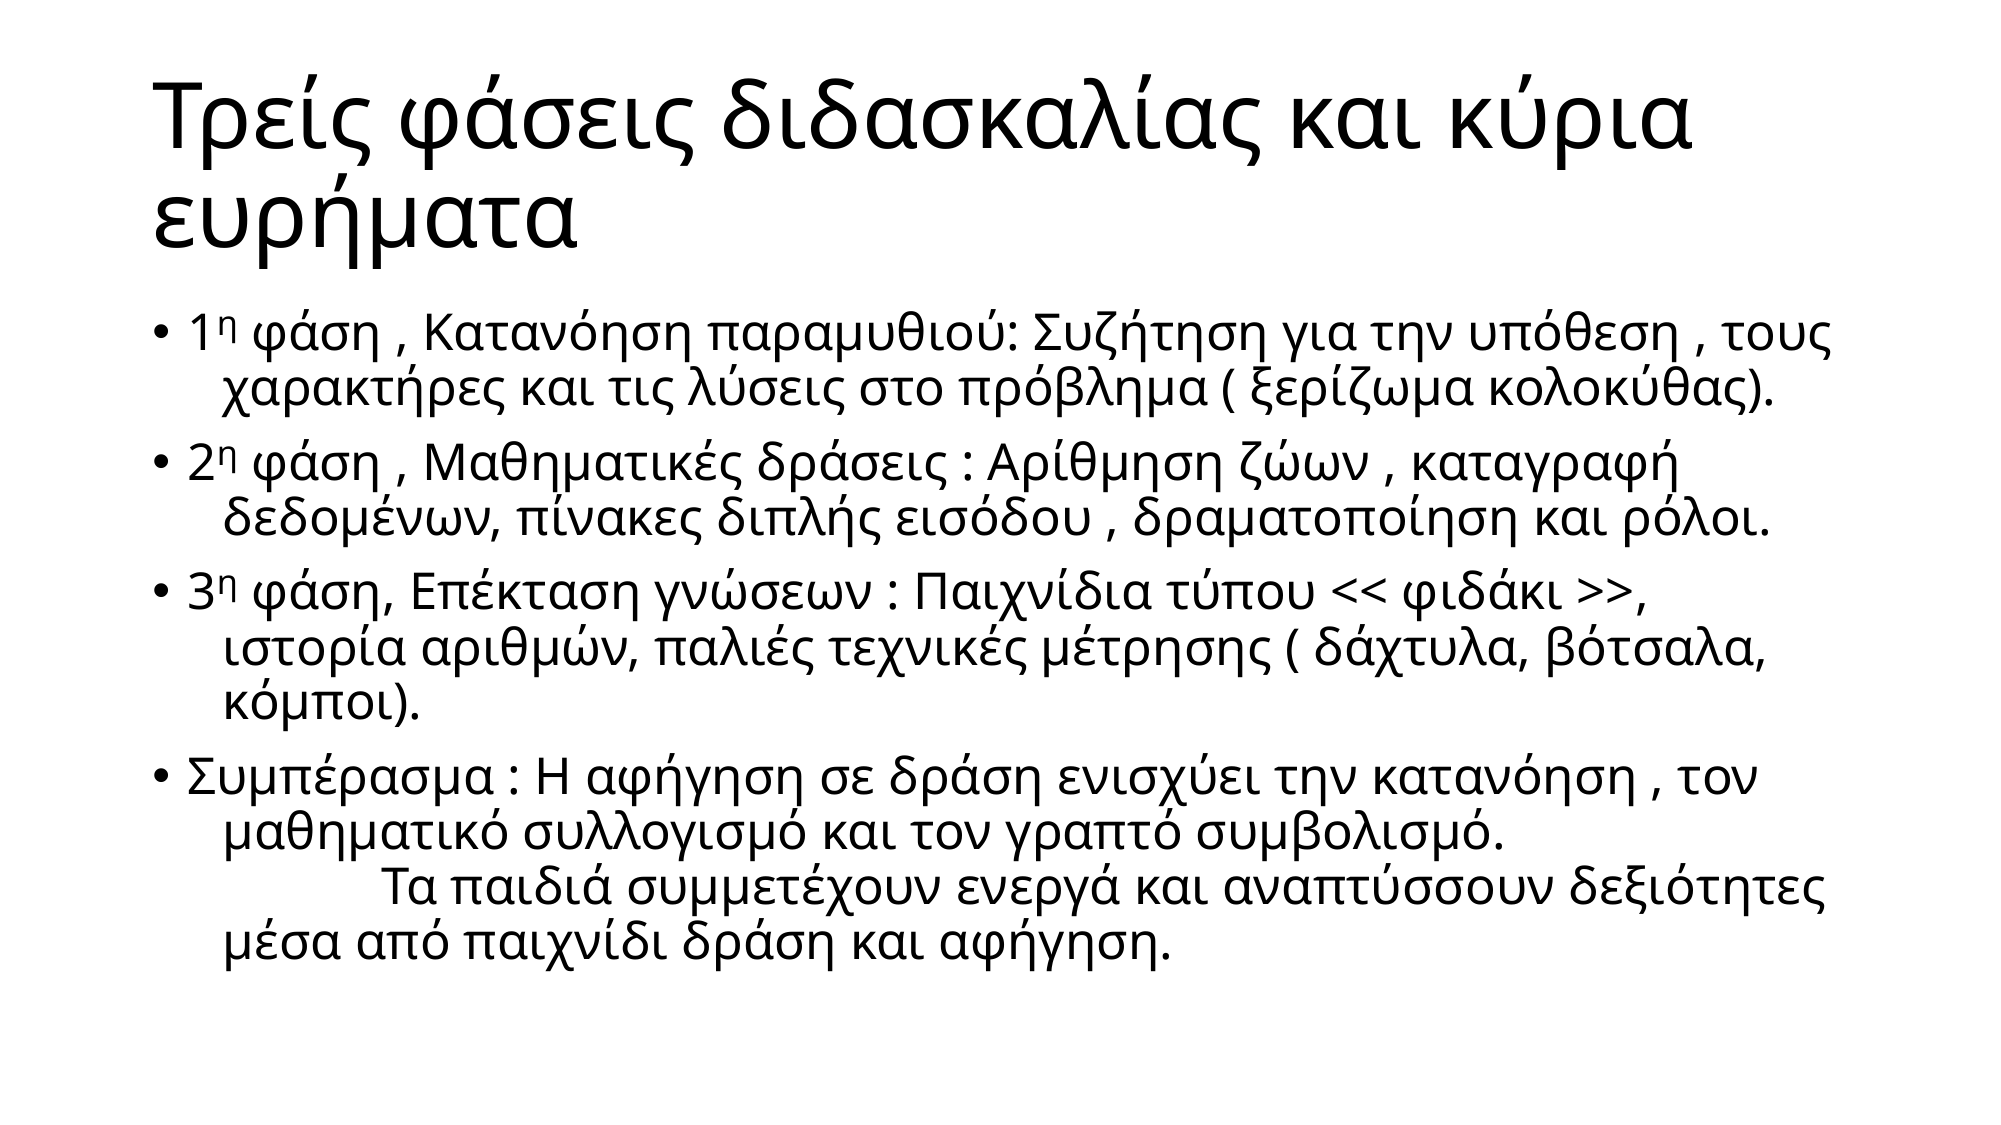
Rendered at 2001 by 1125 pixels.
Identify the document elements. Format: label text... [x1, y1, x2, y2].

list 1η φάση , Κατανόηση παραμυθιού: Συζήτηση για την υπόθεση , τους χαρακτήρες και τις λύσεις στο πρόβλημα ( ξερίζωμα κολοκύθας). 2η φάση , Μαθηματικές δράσεις : Αρίθμηση ζώων , καταγραφή δεδομένων, πίνακες διπλής εισόδου , δραματοποίηση και ρόλοι. 3η φάση, Επέκταση γνώσεων : Παιχνίδια τύπου << φιδάκι >>, ιστορία αριθμών, παλιές τεχνικές μέτρησης ( δάχτυλα, βότσαλα, κόμποι). Συμπέρασμα : Η αφήγηση σε δράση ενισχύει την κατανόηση , τον μαθηματικό συλλογισμό και τον γραπτό συμβολισμό. Τα παιδιά συμμετέχουν ενεργά και αναπτύσσουν δεξιότητες μέσα από παιχνίδι δράση και αφήγηση. [137, 299, 1863, 1014]
title Τρείς φάσεις διδασκαλίας και κύρια ευρήματα [137, 59, 1863, 278]
